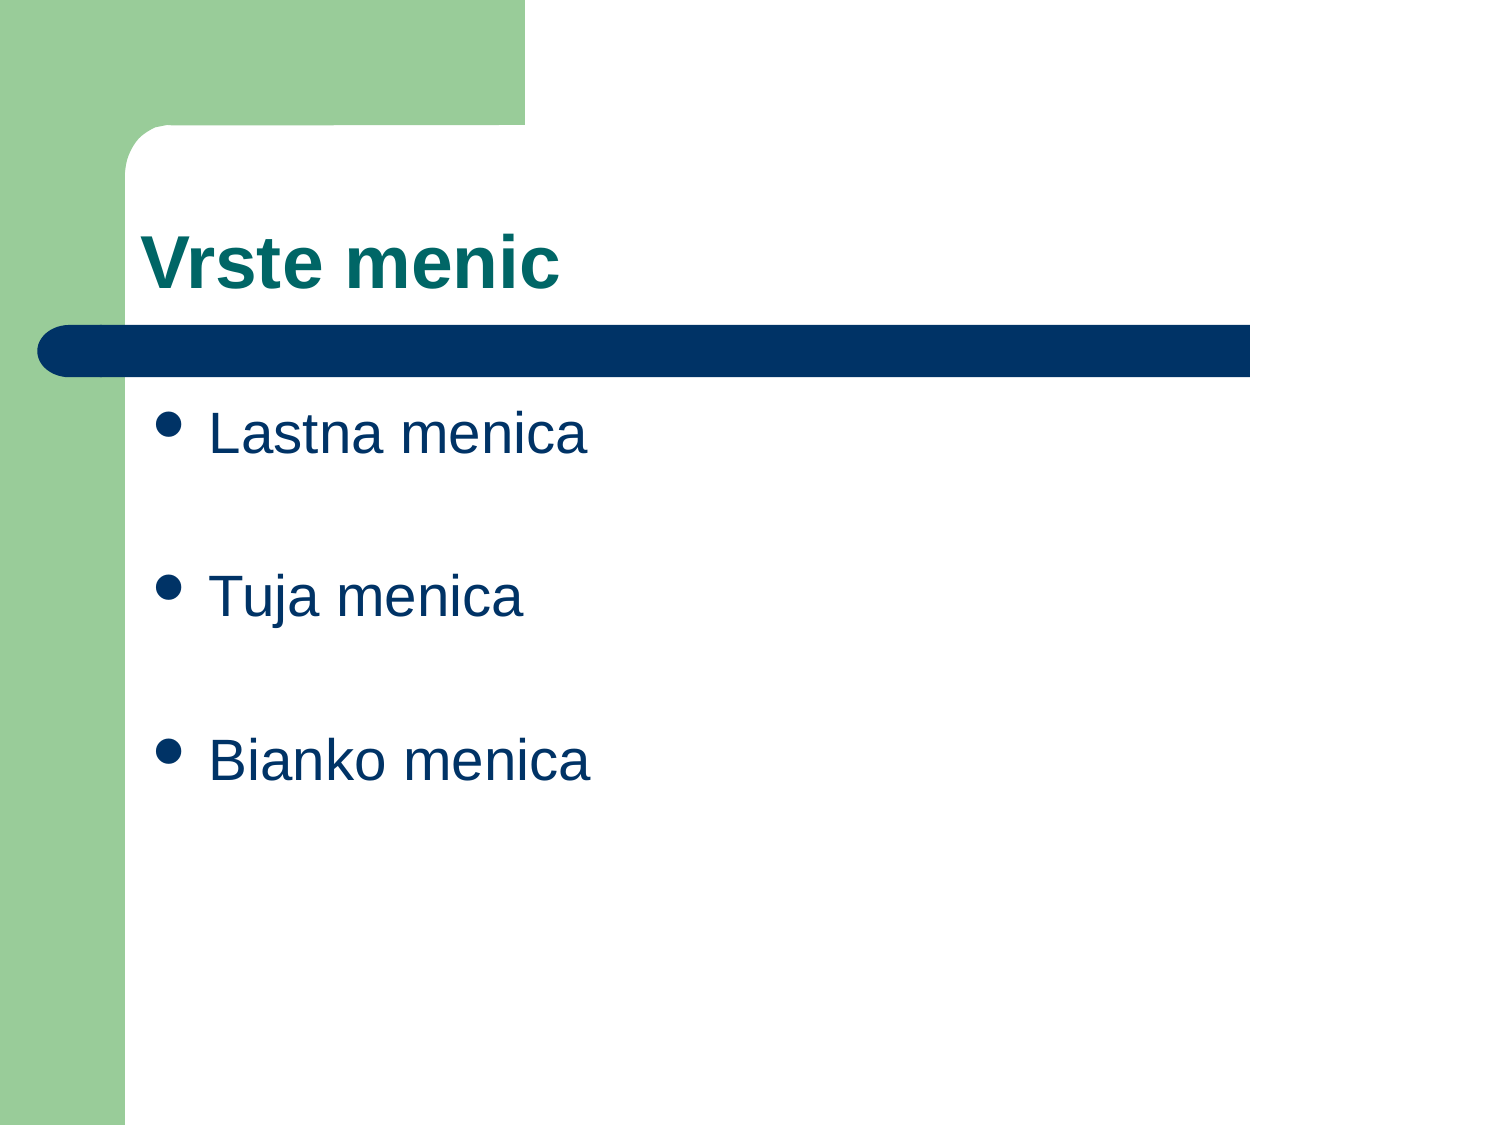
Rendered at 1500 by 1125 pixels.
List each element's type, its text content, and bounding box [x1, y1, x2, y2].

title Vrste menic [125, 125, 1425, 313]
list Lastna menica Tuja menica Bianko menica [137, 387, 1400, 999]
